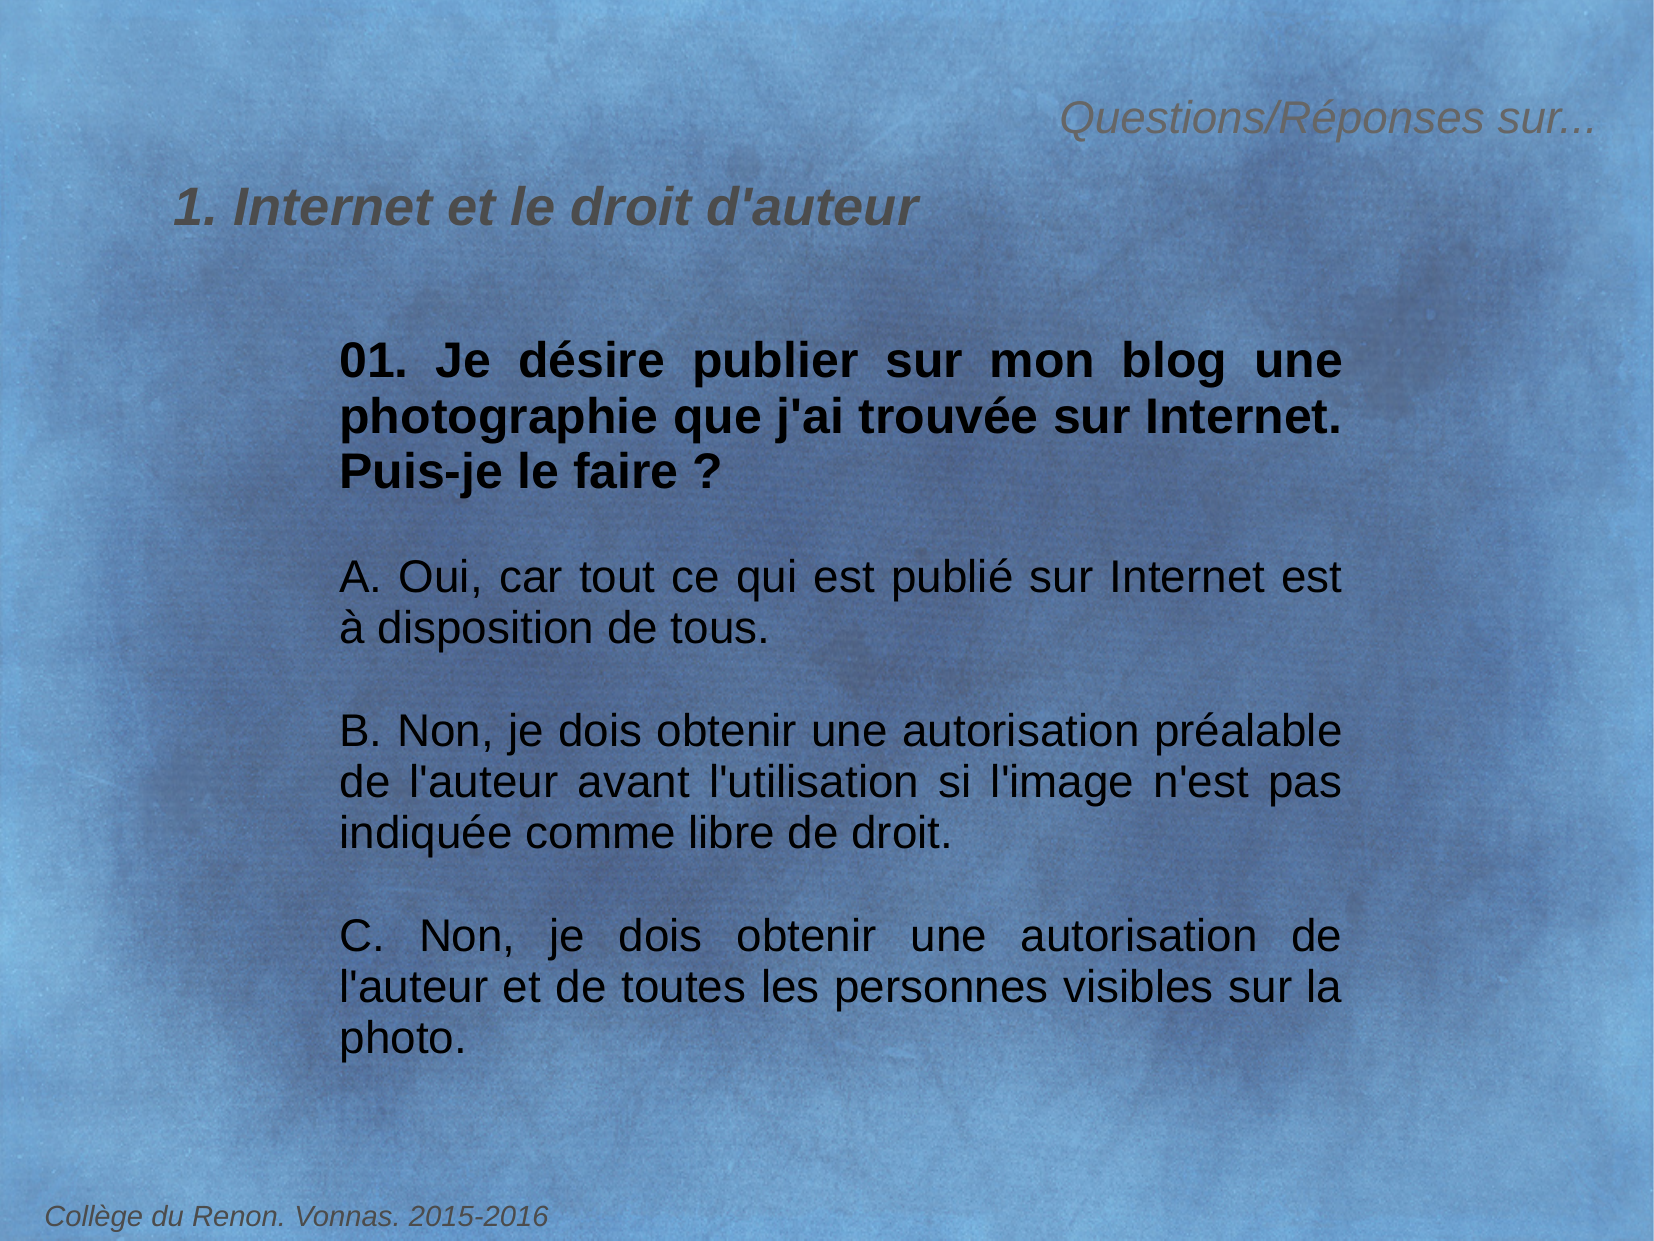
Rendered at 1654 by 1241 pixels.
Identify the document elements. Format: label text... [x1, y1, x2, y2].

text_box Collège du Renon. Vonnas. 2015-2016 [29, 1192, 858, 1241]
title 1. Internet et le droit d'auteur [59, 147, 1034, 266]
picture [0, 0, 1654, 1241]
text_box 01. Je désire publier sur mon blog une photographie que j'ai trouvée sur Internet. Puis-je le faire ? A. Oui, car tout ce qui est publié sur Internet est à disposition de tous. B. Non, je dois obtenir une autorisation préalable de l'auteur avant l'utilisation si l'image n'est pas indiquée comme libre de droit. C. Non, je dois obtenir une autorisation de l'auteur et de toutes les personnes visibles sur la photo. [324, 324, 1359, 1182]
title Questions/Réponses sur... [1003, 59, 1654, 178]
